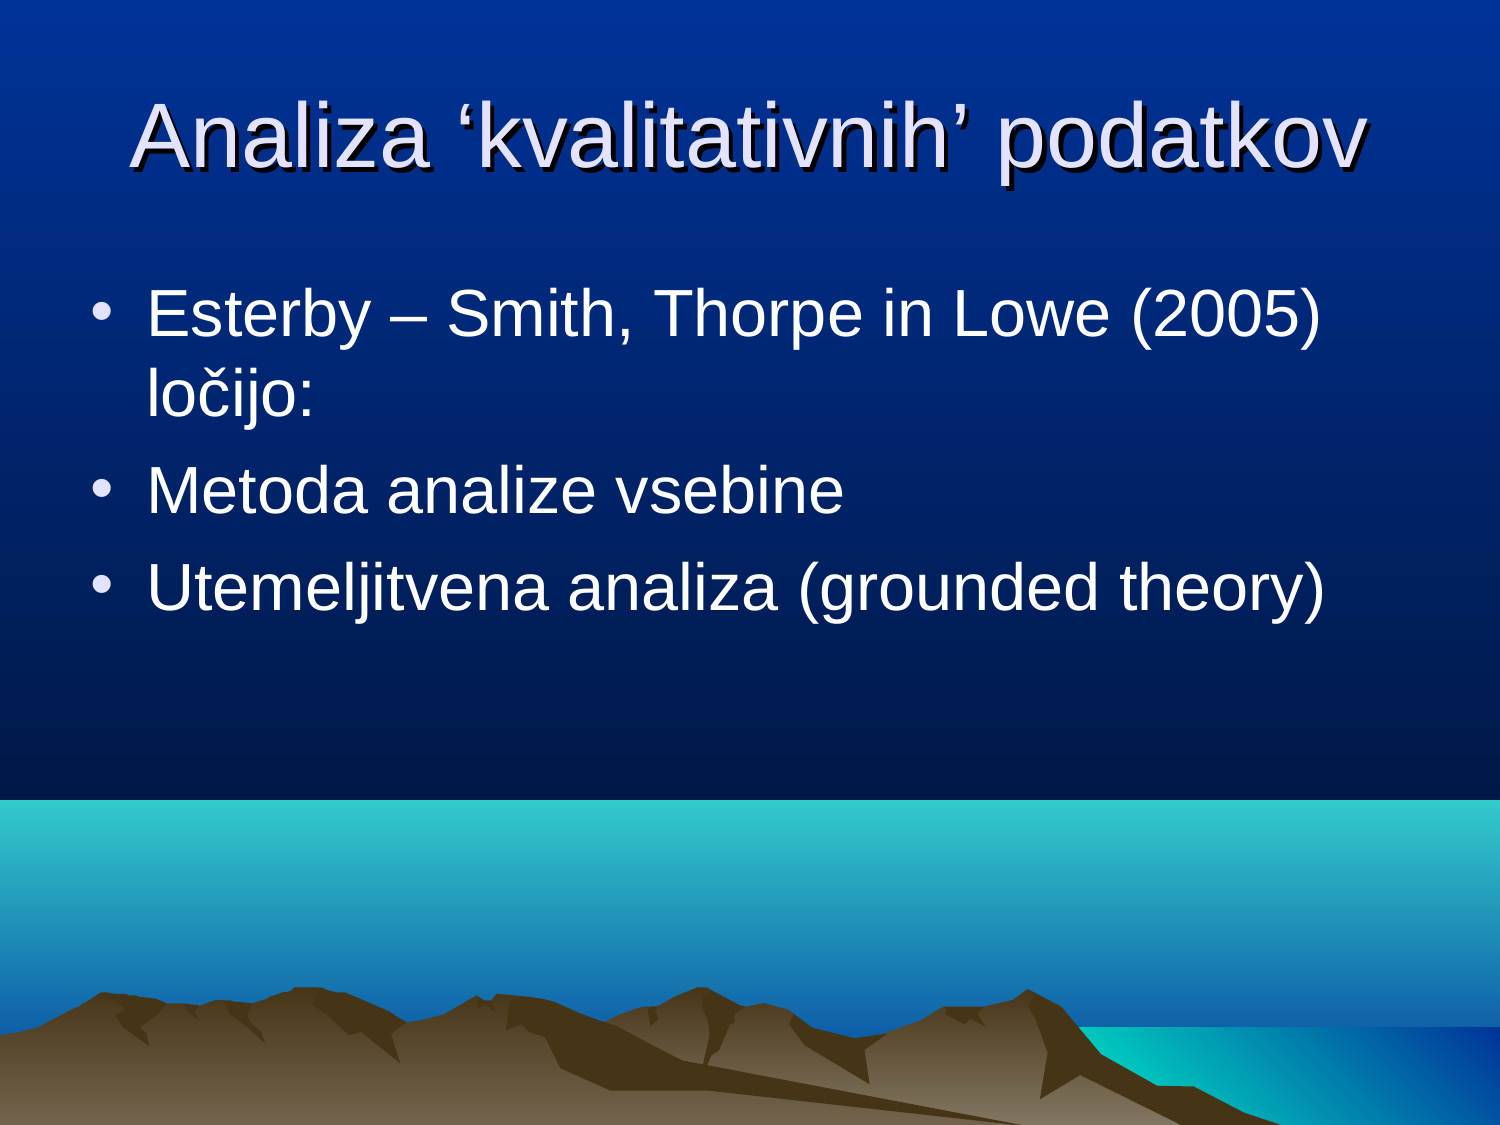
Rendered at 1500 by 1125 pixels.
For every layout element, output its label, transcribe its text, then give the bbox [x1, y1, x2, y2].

title Analiza ‘kvalitativnih’ podatkov [75, 37, 1426, 225]
list Esterby – Smith, Thorpe in Lowe (2005) ločijo: Metoda analize vsebine Utemeljitvena analiza (grounded theory) [75, 262, 1426, 1001]
